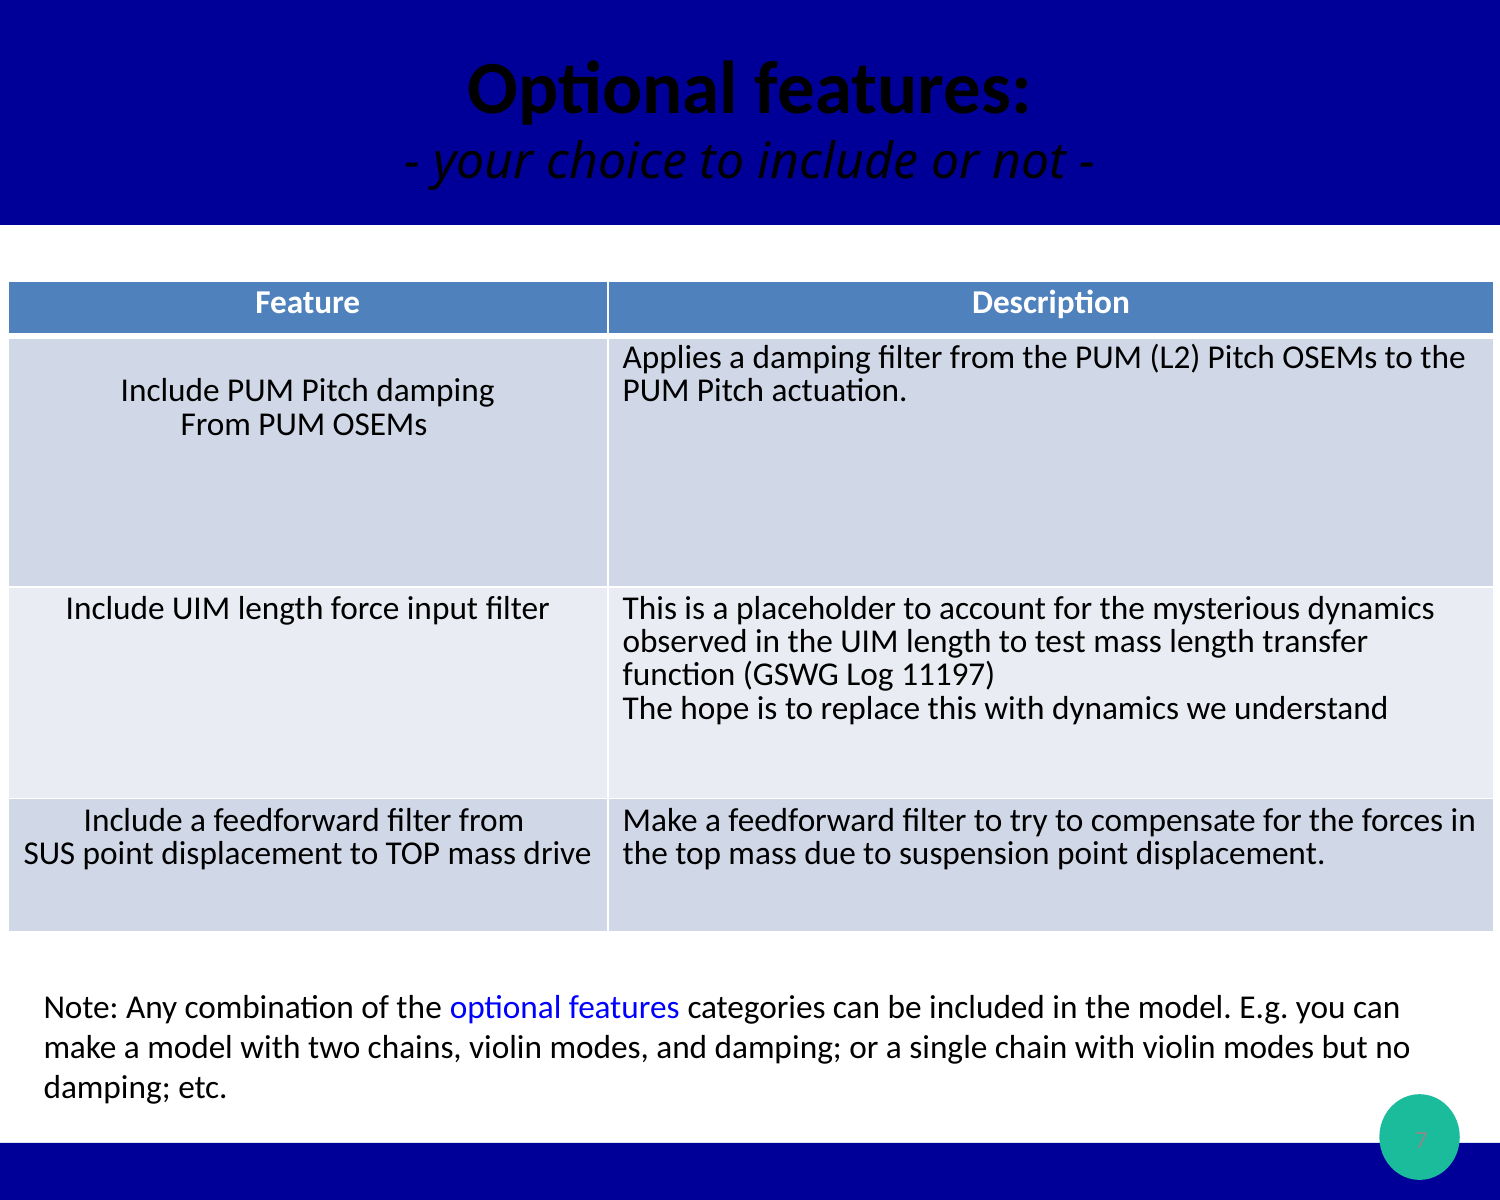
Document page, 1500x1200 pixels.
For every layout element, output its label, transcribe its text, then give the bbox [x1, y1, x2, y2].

table_cell Include a feedforward filter from SUS point displacement to TOP mass drive [9, 799, 607, 931]
slide_number <number> [1092, 1113, 1443, 1171]
table_cell Include UIM length force input filter [9, 588, 607, 798]
table_cell Applies a damping filter from the PUM (L2) Pitch OSEMs to the PUM Pitch actuation. [609, 339, 1493, 586]
table_header Description [609, 282, 1493, 333]
table_header Feature [9, 282, 607, 333]
text_box Note: Any combination of the optional features categories can be included in the model. E.g. you can make a model with two chains, violin modes, and damping; or a single chain with violin modes but no damping; etc. [28, 978, 1480, 1113]
text_box [0, 0, 1500, 225]
table_cell Include PUM Pitch damping From PUM OSEMs [9, 339, 607, 586]
table_cell Make a feedforward filter to try to compensate for the forces in the top mass due to suspension point displacement. [609, 799, 1493, 931]
table_cell This is a placeholder to account for the mysterious dynamics observed in the UIM length to test mass length transfer function (GSWG Log 11197) The hope is to replace this with dynamics we understand [609, 588, 1493, 798]
title Optional features: - your choice to include or not - [75, 13, 1425, 214]
text_box [0, 1113, 1500, 1200]
